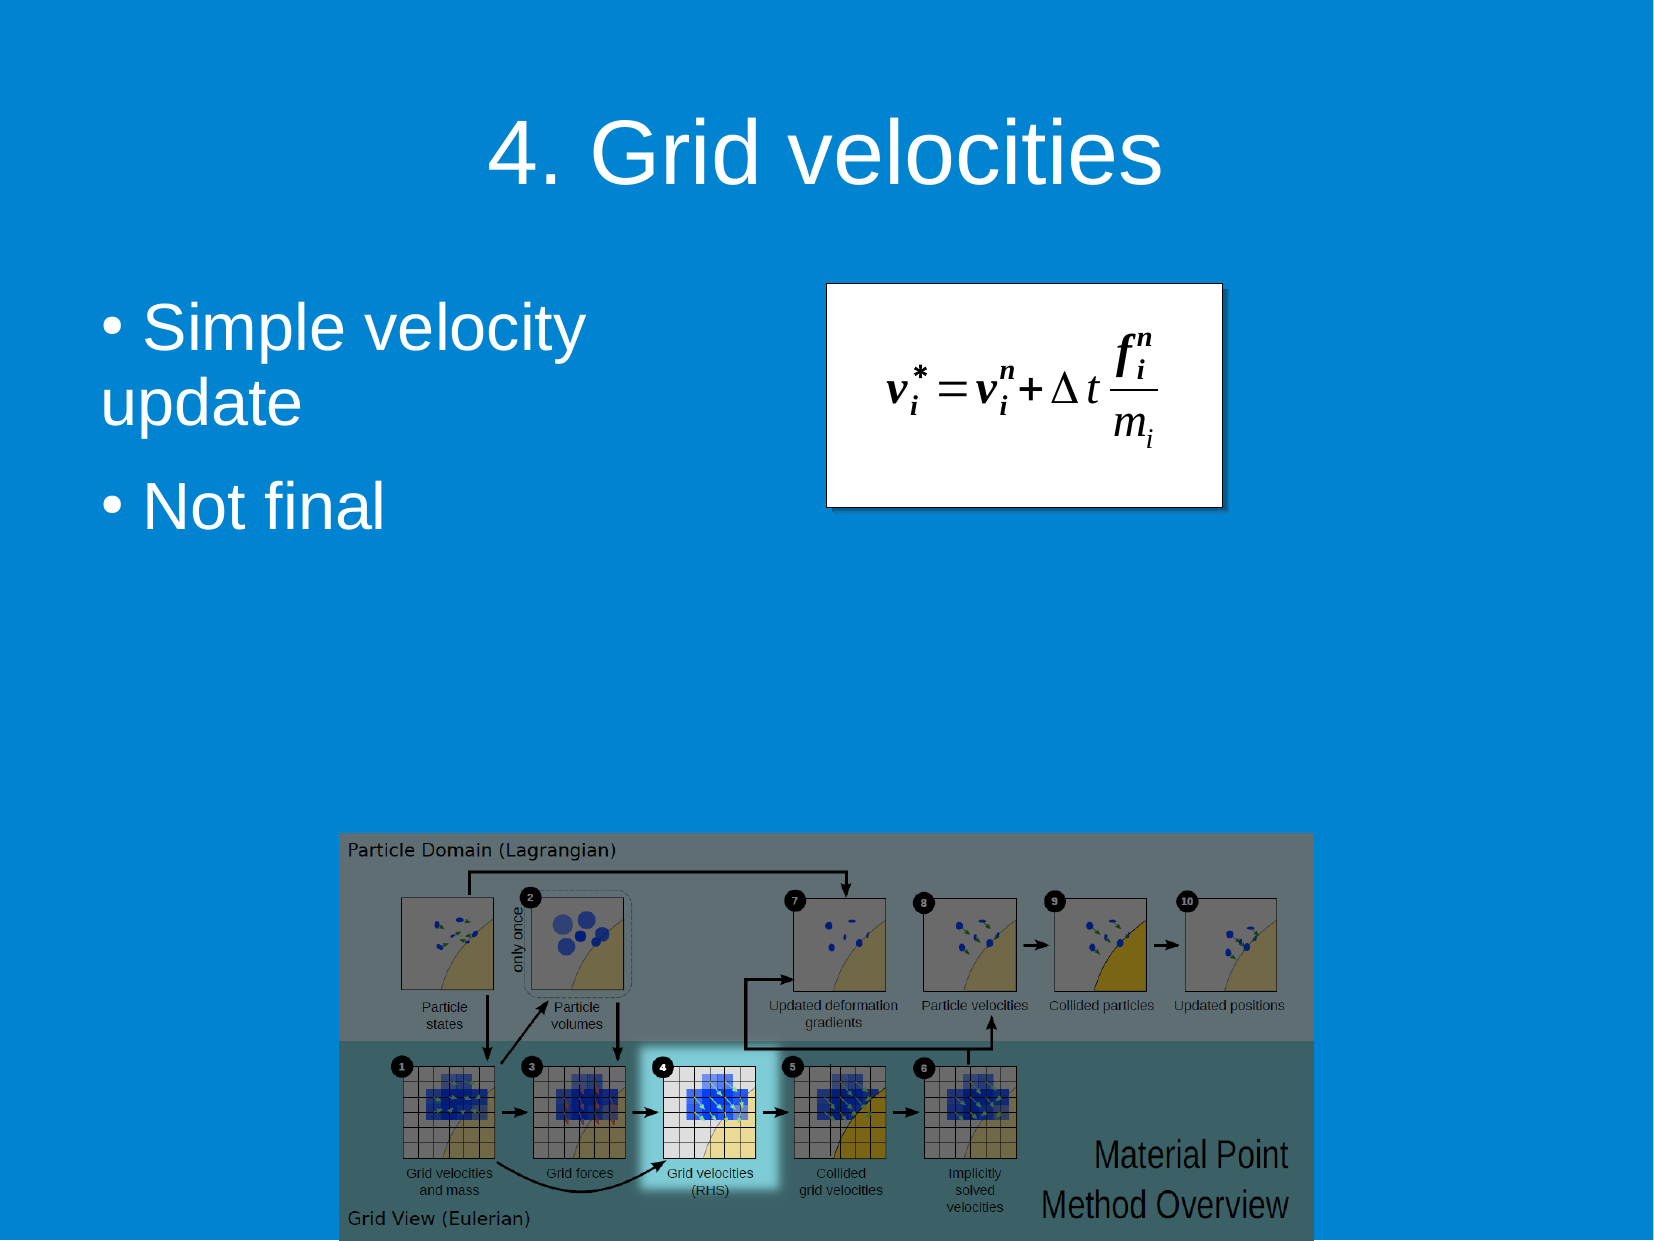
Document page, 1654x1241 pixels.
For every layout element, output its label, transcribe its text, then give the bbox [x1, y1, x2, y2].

list Simple velocity update Not final [82, 290, 809, 1010]
picture [339, 833, 1314, 1241]
chart [871, 320, 1172, 454]
title 4. Grid velocities [82, 49, 1571, 257]
list sd [826, 283, 1223, 508]
